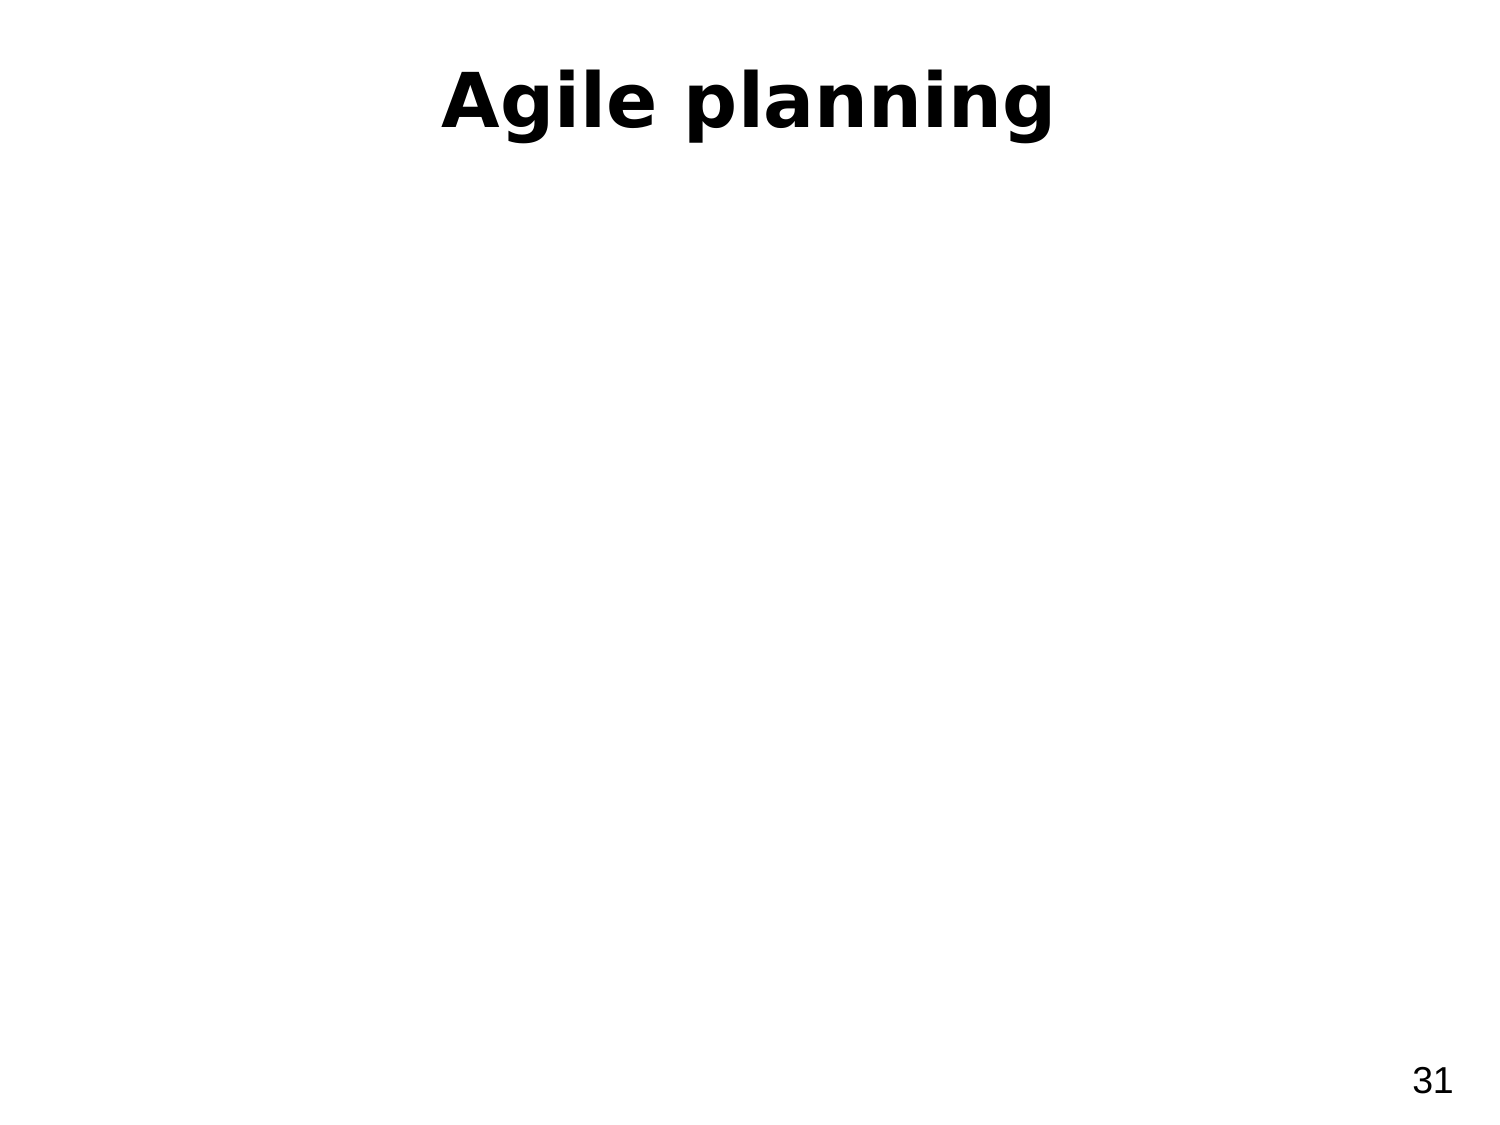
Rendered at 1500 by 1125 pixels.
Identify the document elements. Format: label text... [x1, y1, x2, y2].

title Agile planning [75, 44, 1425, 177]
